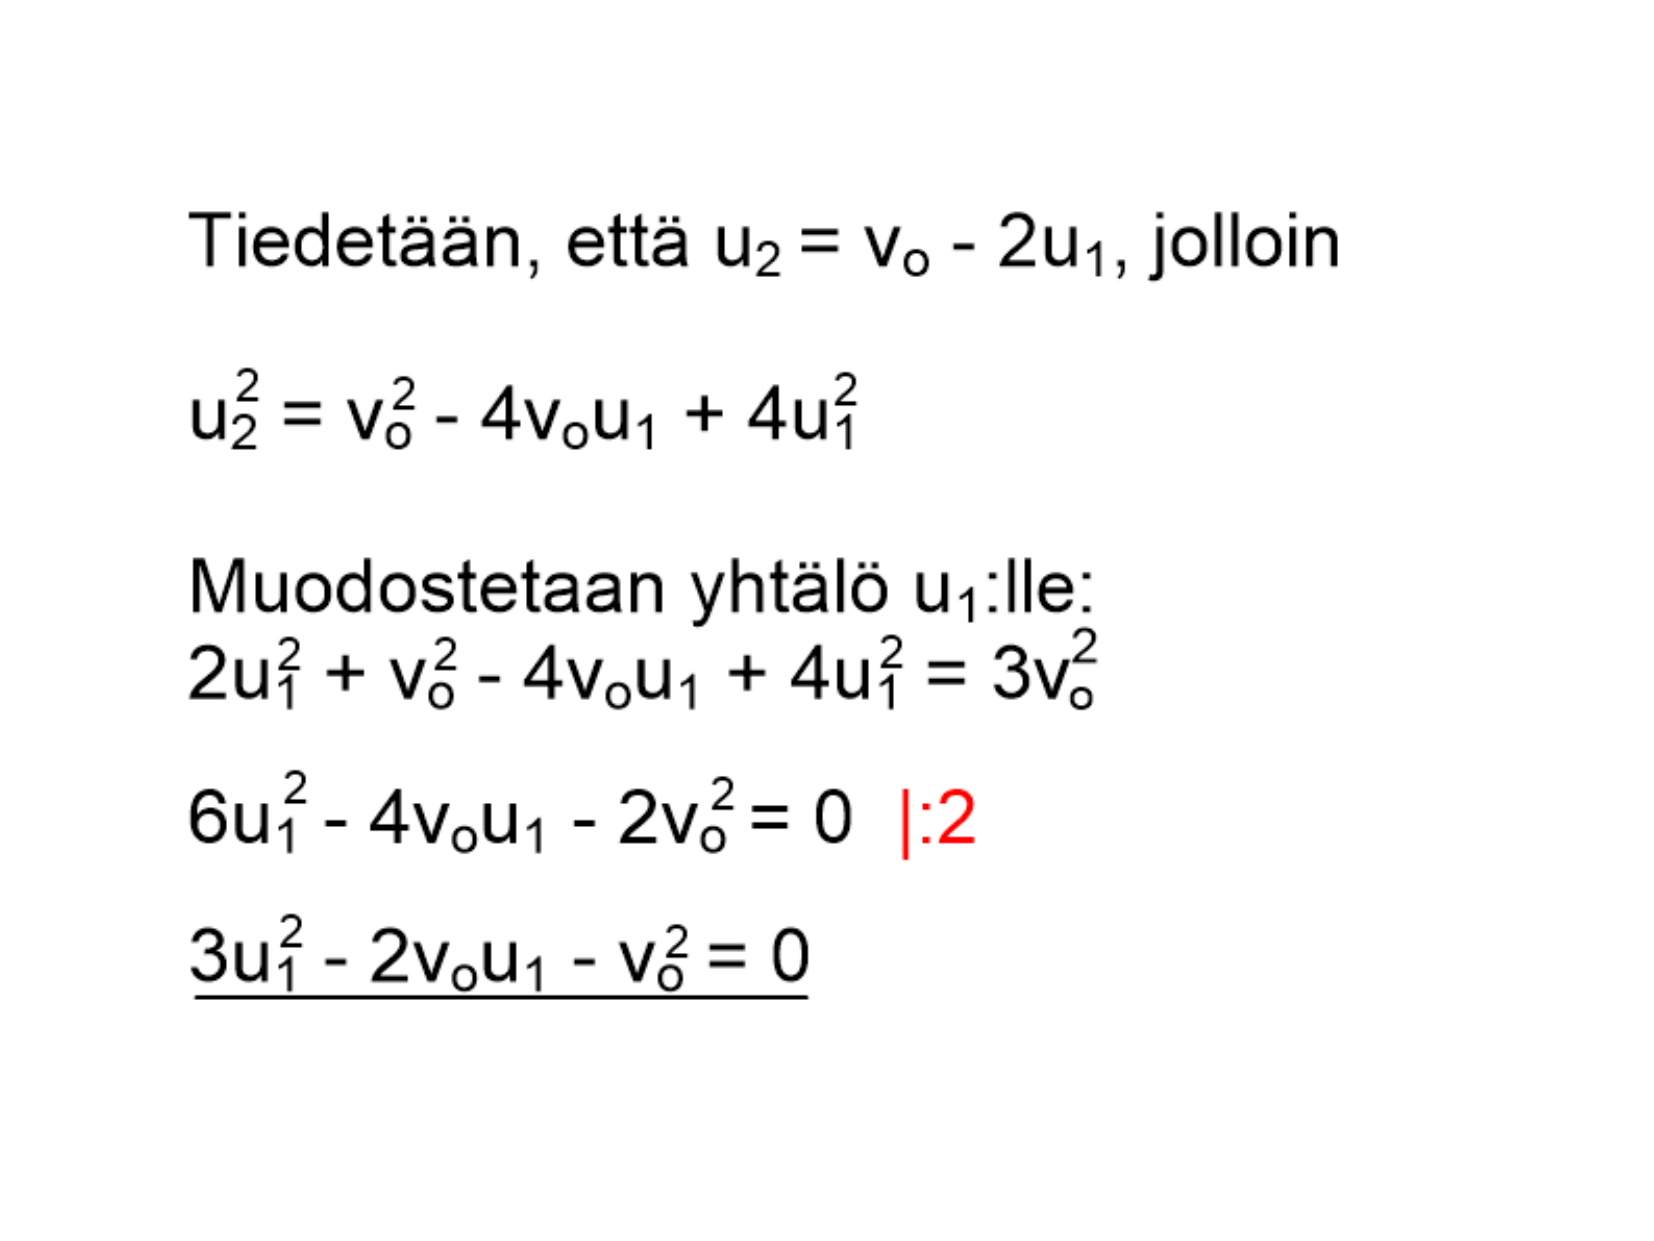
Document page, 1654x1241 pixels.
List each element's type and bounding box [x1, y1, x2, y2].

picture [129, 106, 1513, 1075]
